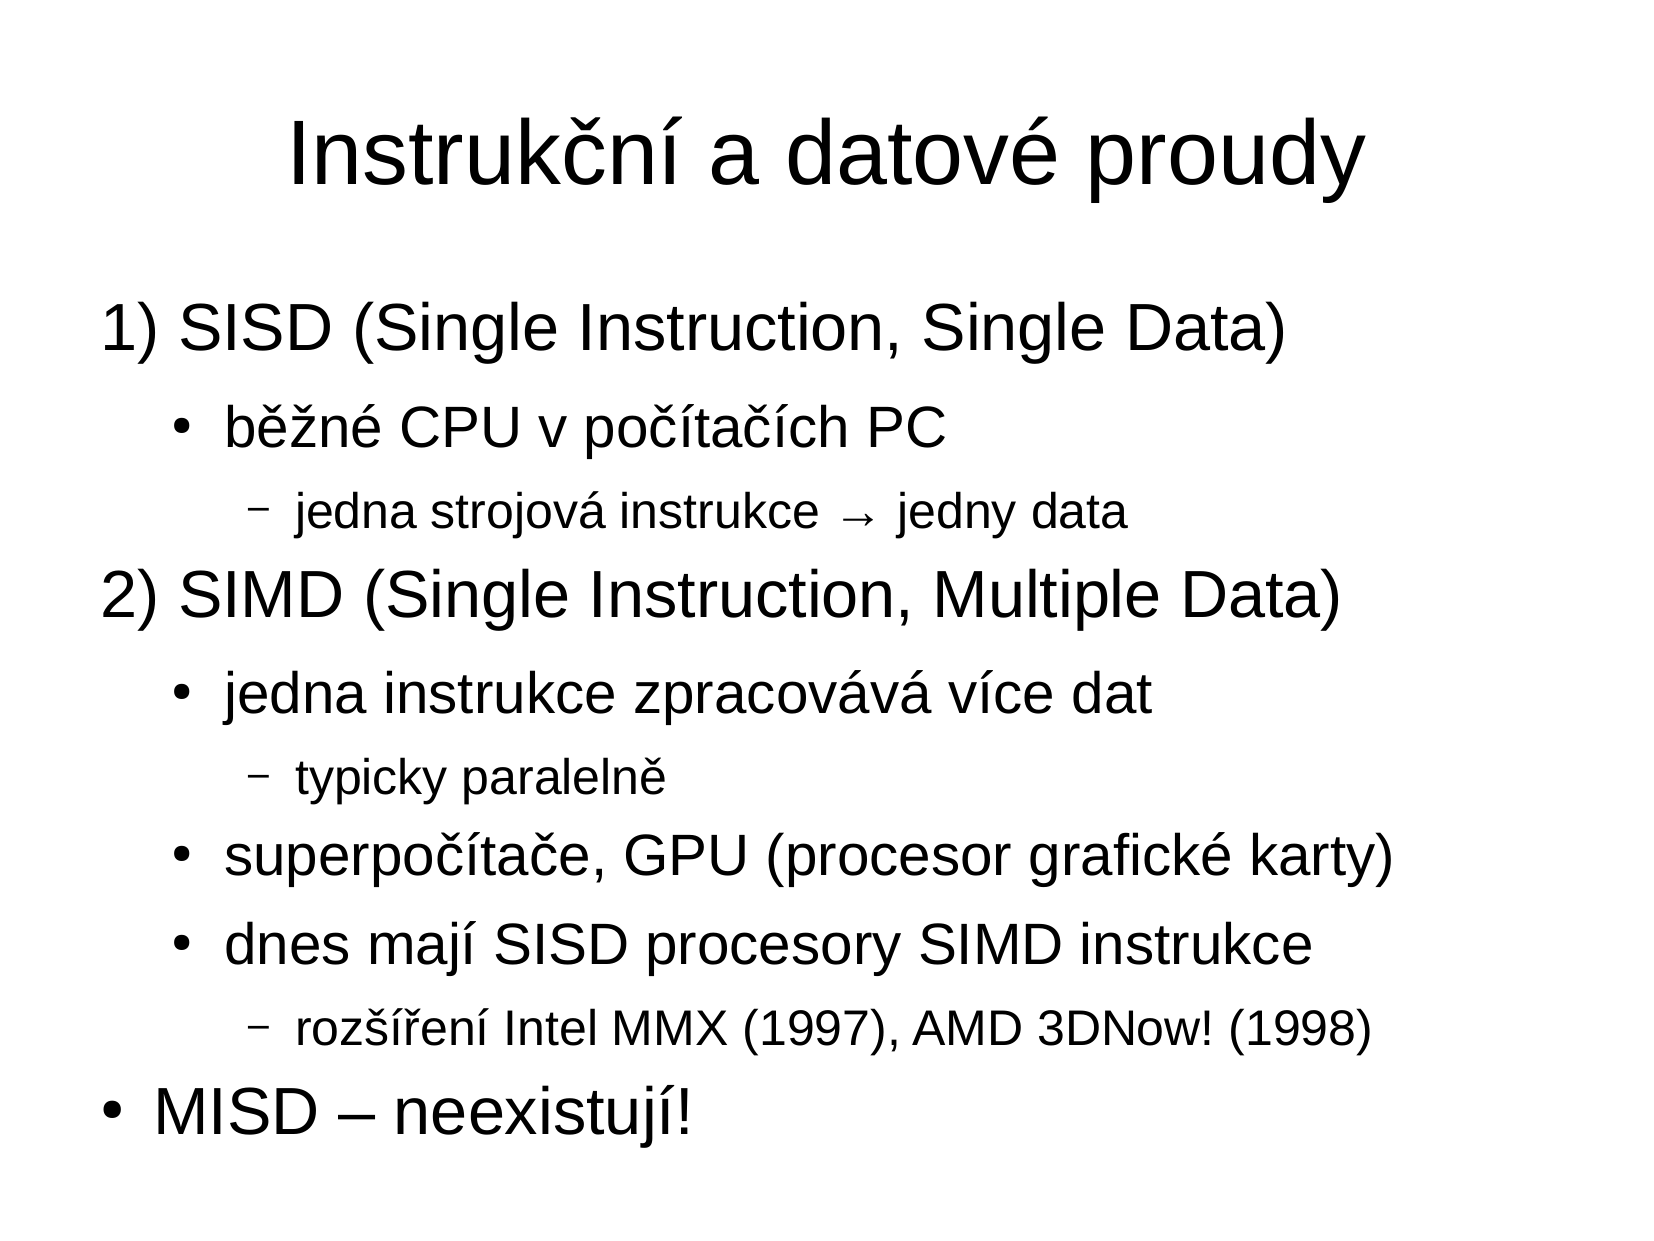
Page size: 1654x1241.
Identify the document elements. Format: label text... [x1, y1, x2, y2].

title Instrukční a datové proudy [82, 56, 1571, 250]
list SISD (Single Instruction, Single Data) běžné CPU v počítačích PC jedna strojová instrukce → jedny data SIMD (Single Instruction, Multiple Data) jedna instrukce zpracovává více dat typicky paralelně superpočítače, GPU (procesor grafické karty) dnes mají SISD procesory SIMD instrukce rozšíření Intel MMX (1997), AMD 3DNow! (1998) MISD – neexistují! [82, 290, 1571, 1148]
